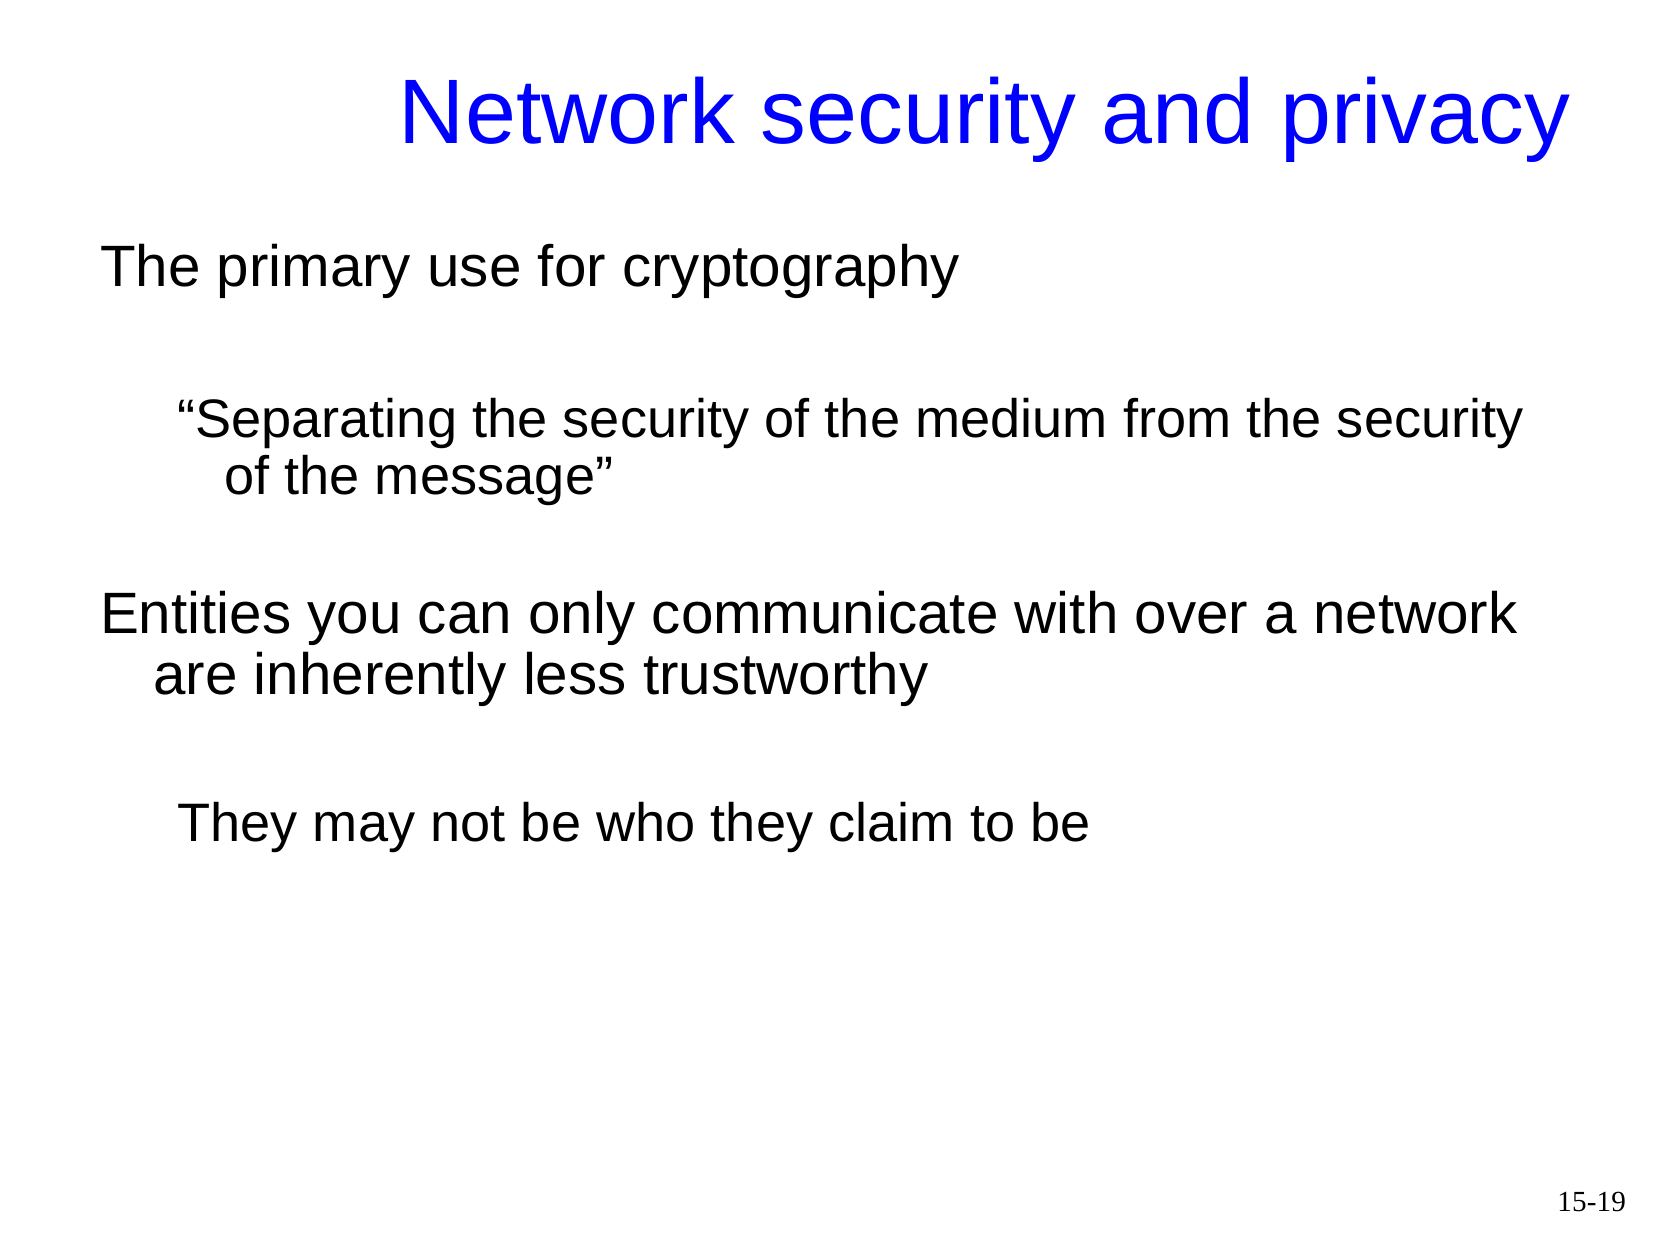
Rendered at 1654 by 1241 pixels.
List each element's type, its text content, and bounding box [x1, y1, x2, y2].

title Network security and privacy [84, 18, 1573, 211]
list The primary use for cryptography “Separating the security of the medium from the security of the message” Entities you can only communicate with over a network are inherently less trustworthy They may not be who they claim to be [82, 237, 1571, 1156]
